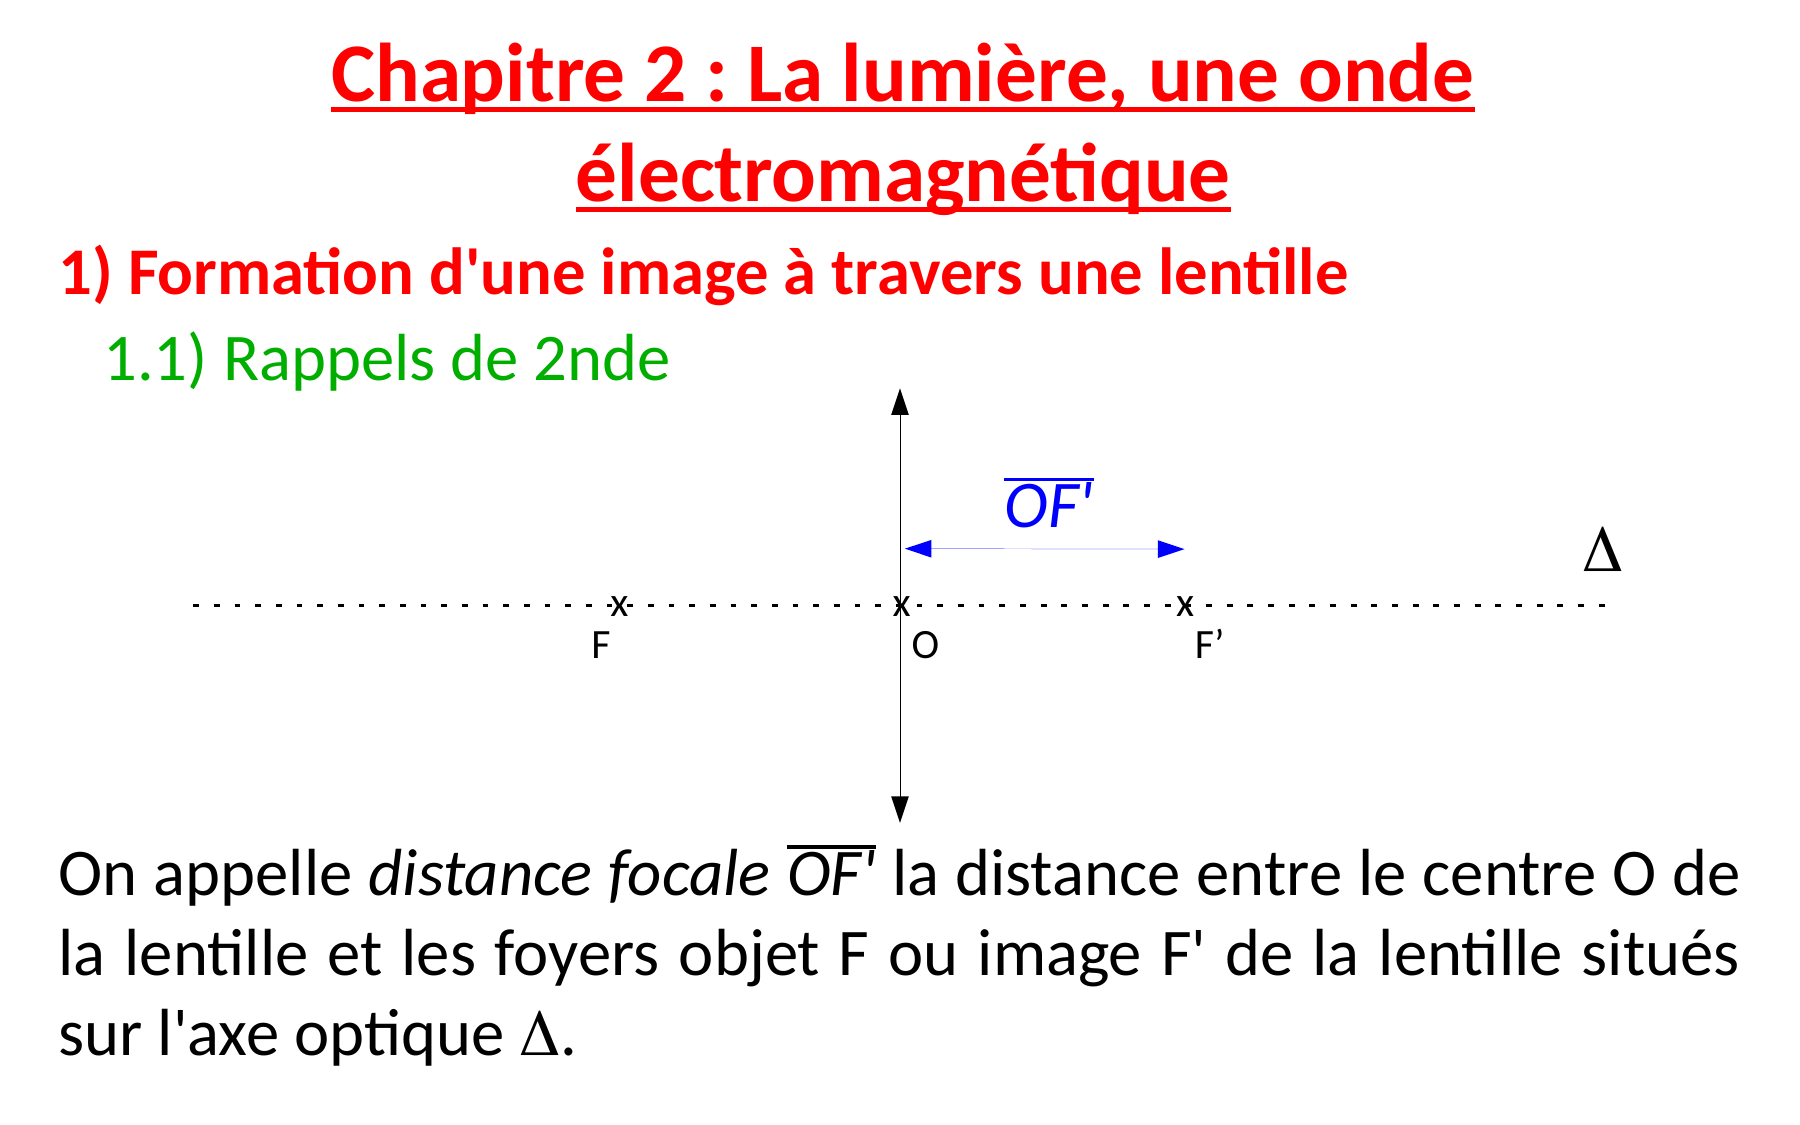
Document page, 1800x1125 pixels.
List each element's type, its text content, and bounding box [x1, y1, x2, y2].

text_box OF' [989, 470, 1109, 552]
text_box x O [877, 578, 956, 677]
title Chapitre 2 : La lumière, une onde électromagnétique [35, 0, 1772, 236]
text_box D [1567, 517, 1646, 616]
text_box x F’ [1161, 578, 1240, 677]
text_box x F [576, 578, 655, 677]
list 1) Formation d'une image à travers une lentille 1.1) Rappels de 2nde On appelle distance focale OF' la distance entre le centre O de la lentille et les foyers objet F ou image F' de la lentille situés sur l'axe optique D. [43, 220, 1757, 1079]
